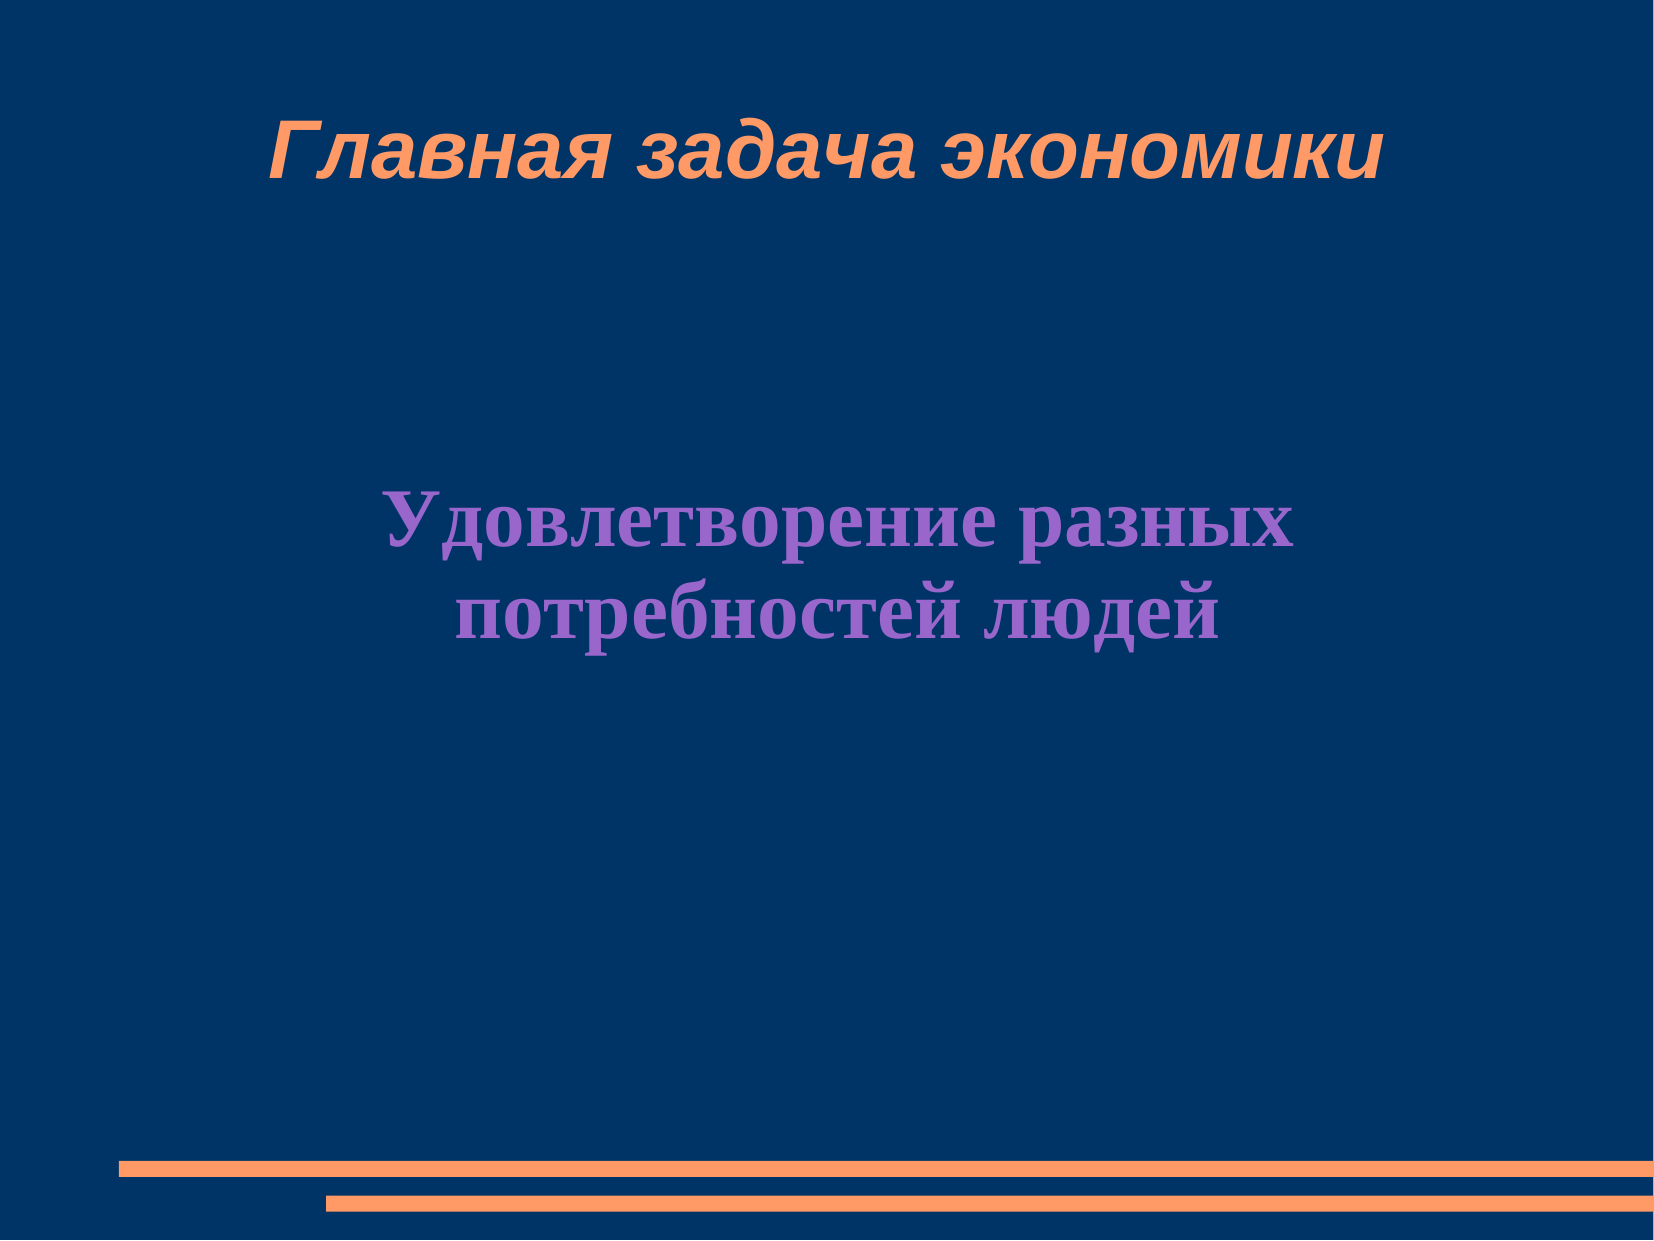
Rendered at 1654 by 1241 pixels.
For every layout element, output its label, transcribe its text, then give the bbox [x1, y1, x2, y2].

list Удовлетворение разных потребностей людей [118, 472, 1558, 674]
title Главная задача экономики [121, 46, 1534, 254]
